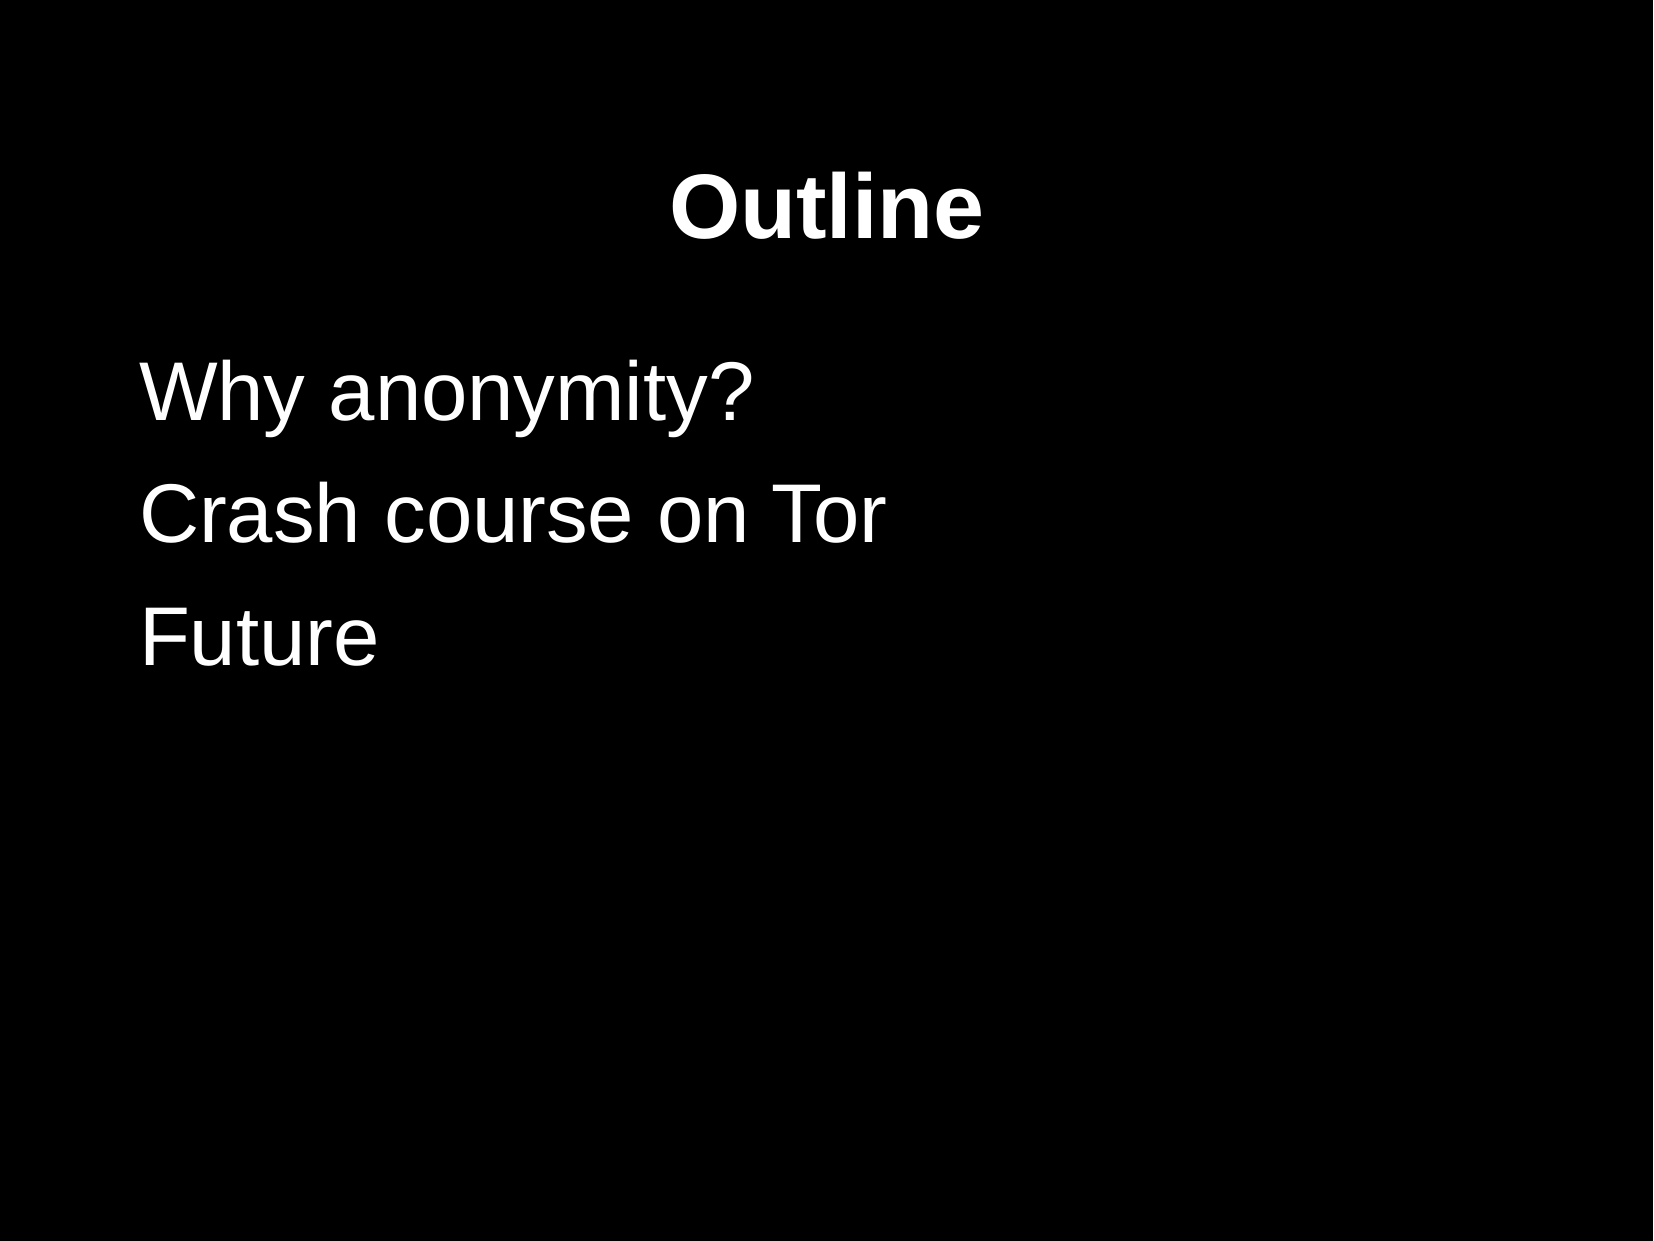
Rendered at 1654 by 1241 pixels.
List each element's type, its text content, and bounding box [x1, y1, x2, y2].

title Outline [121, 102, 1534, 311]
list Why anonymity? Crash course on Tor Future [121, 344, 1534, 683]
